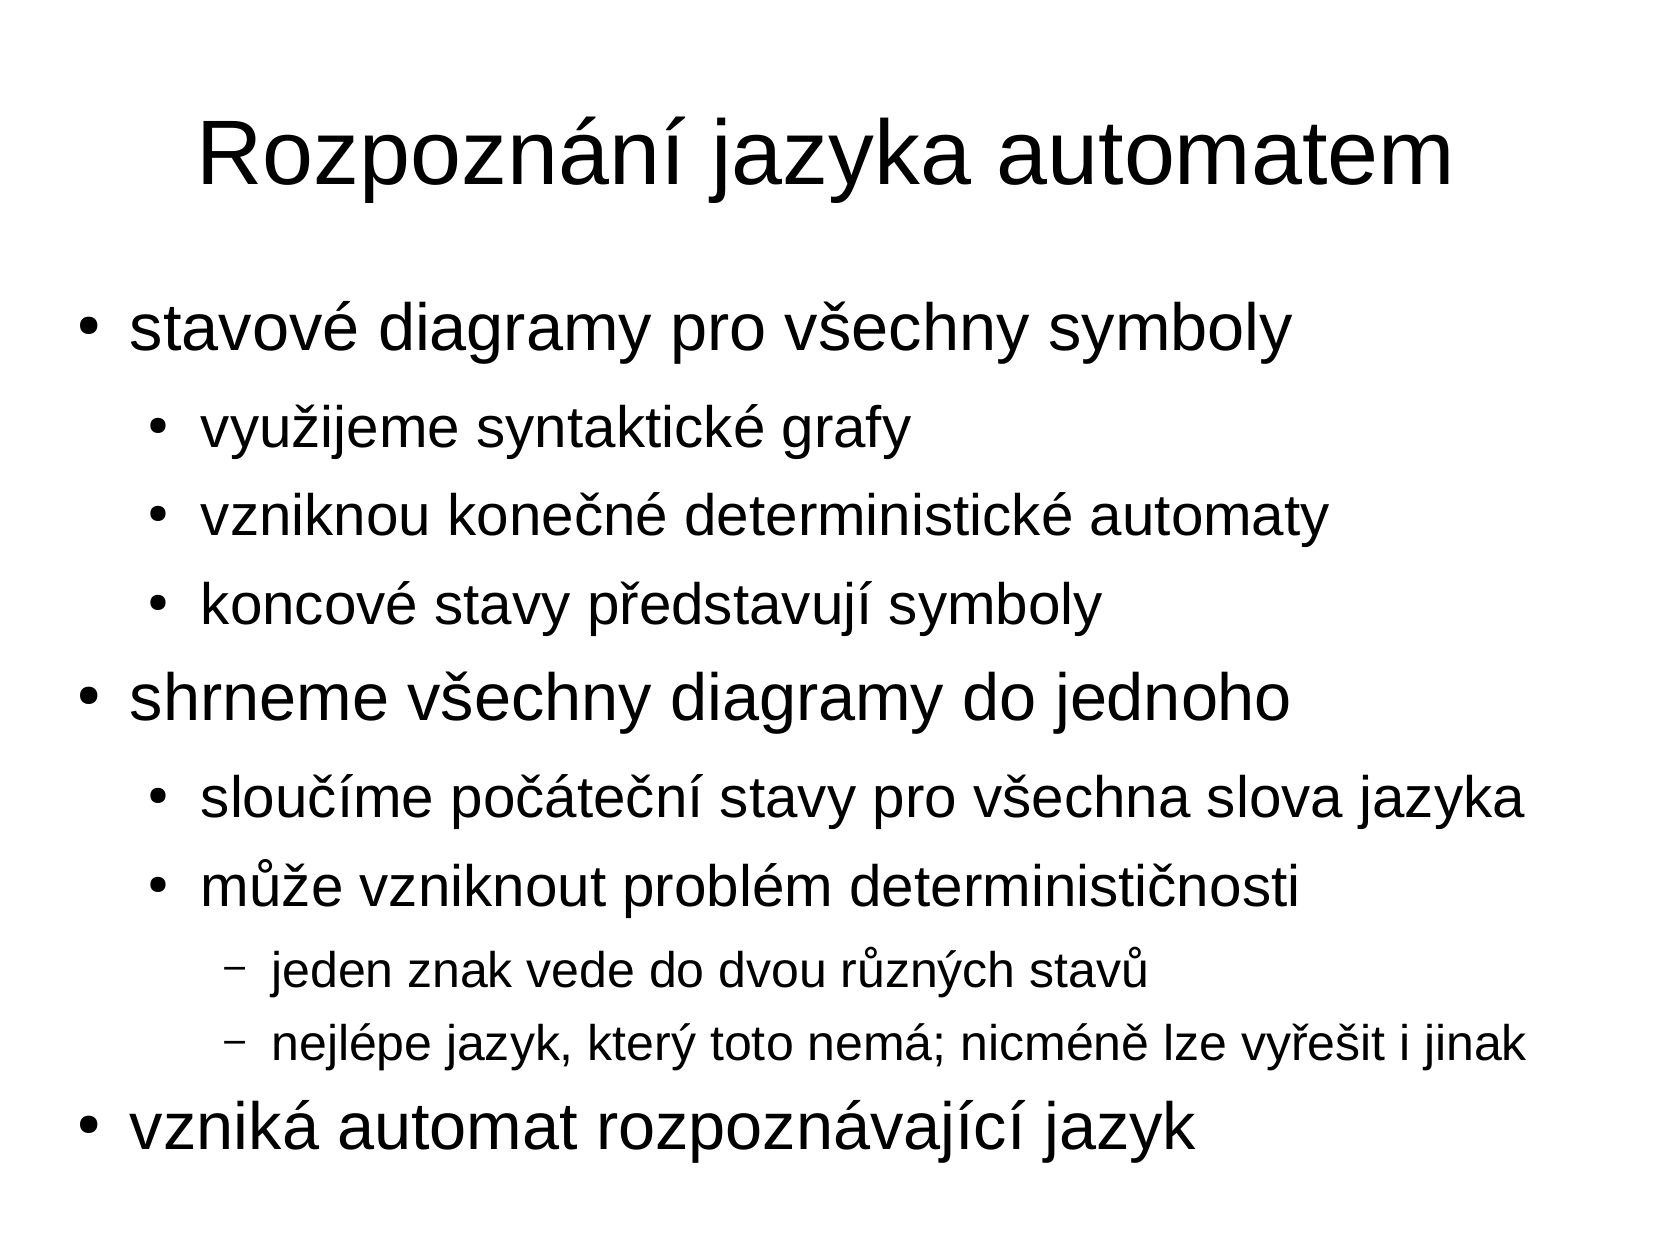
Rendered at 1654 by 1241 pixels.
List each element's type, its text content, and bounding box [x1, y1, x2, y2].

title Rozpoznání jazyka automatem [82, 56, 1571, 250]
list stavové diagramy pro všechny symboly využijeme syntaktické grafy vzniknou konečné deterministické automaty koncové stavy představují symboly shrneme všechny diagramy do jednoho sloučíme počáteční stavy pro všechna slova jazyka může vzniknout problém determinističnosti jeden znak vede do dvou různých stavů nejlépe jazyk, který toto nemá; nicméně lze vyřešit i jinak vzniká automat rozpoznávající jazyk [59, 290, 1565, 1164]
